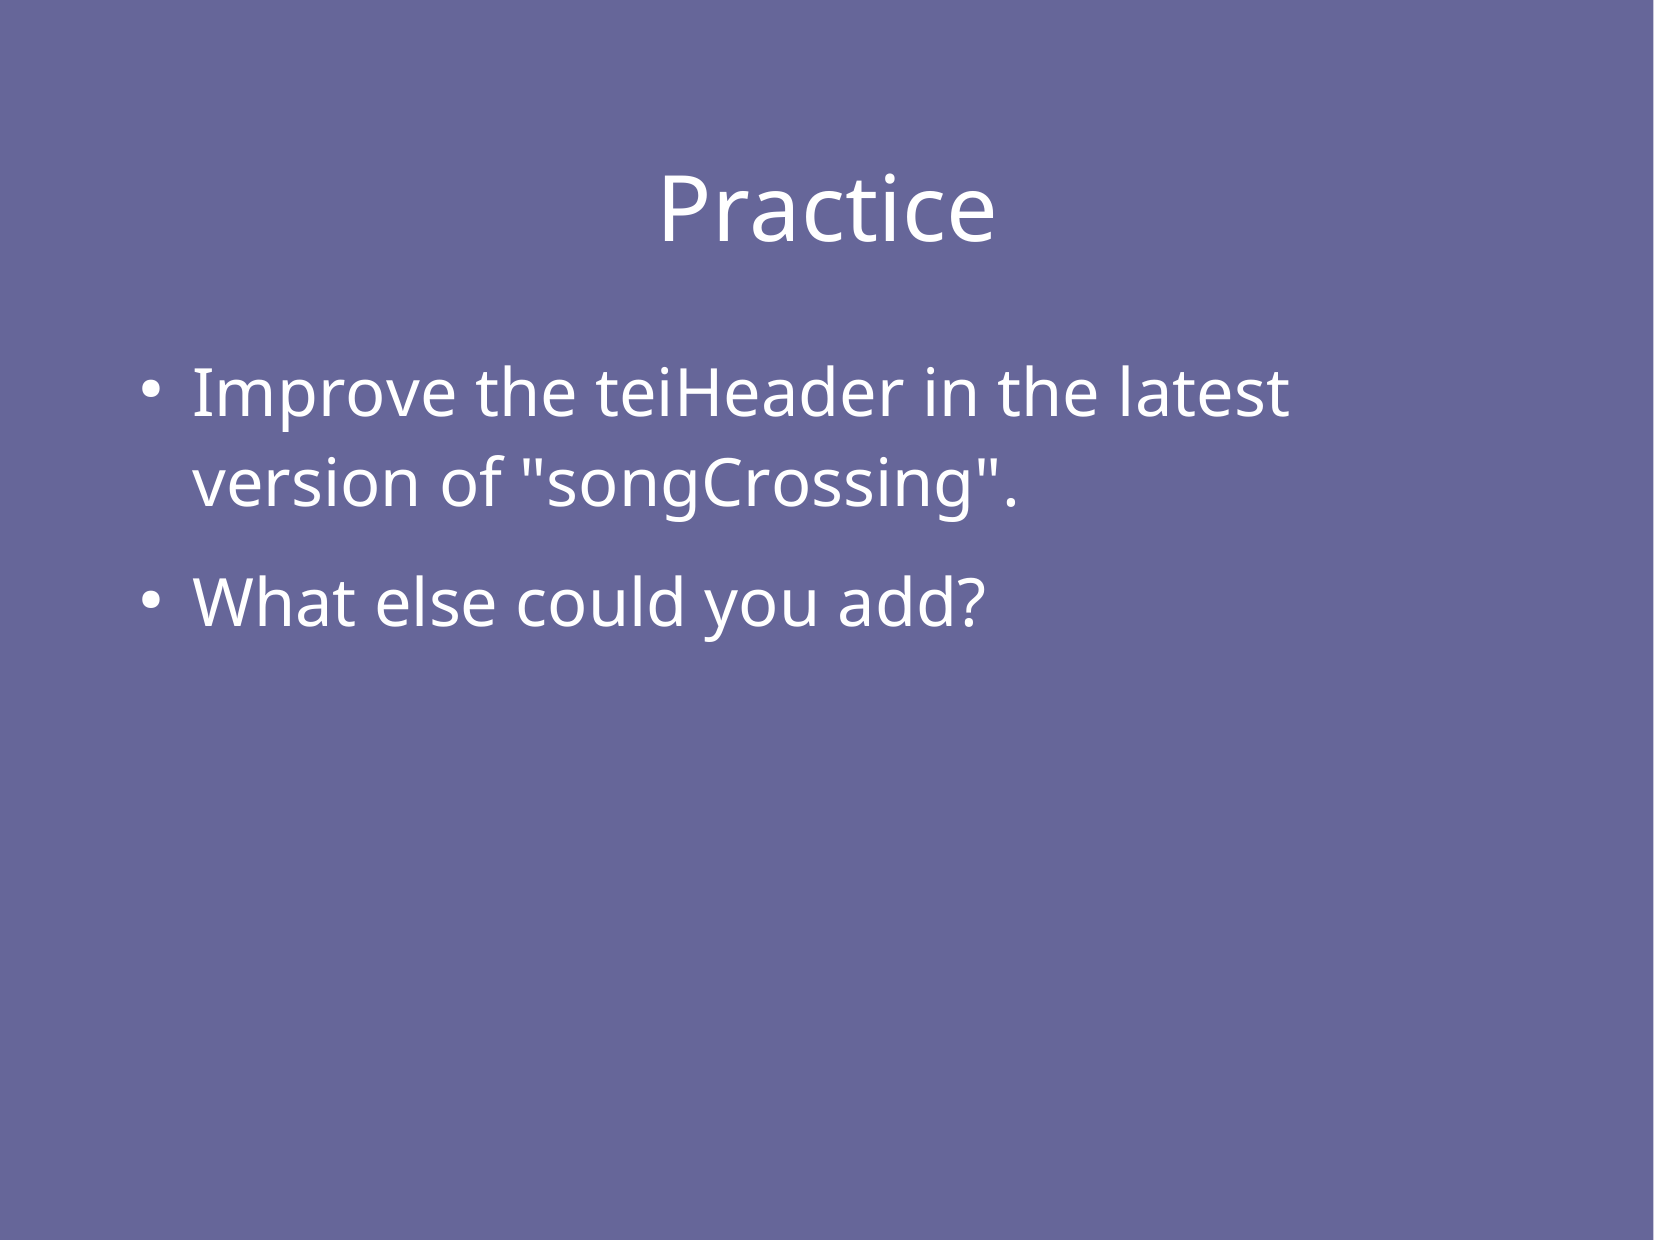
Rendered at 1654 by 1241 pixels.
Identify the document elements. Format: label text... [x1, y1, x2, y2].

title Practice [121, 102, 1534, 310]
list Improve the teiHeader in the latest version of "songCrossing". What else could you add? [121, 344, 1534, 1127]
